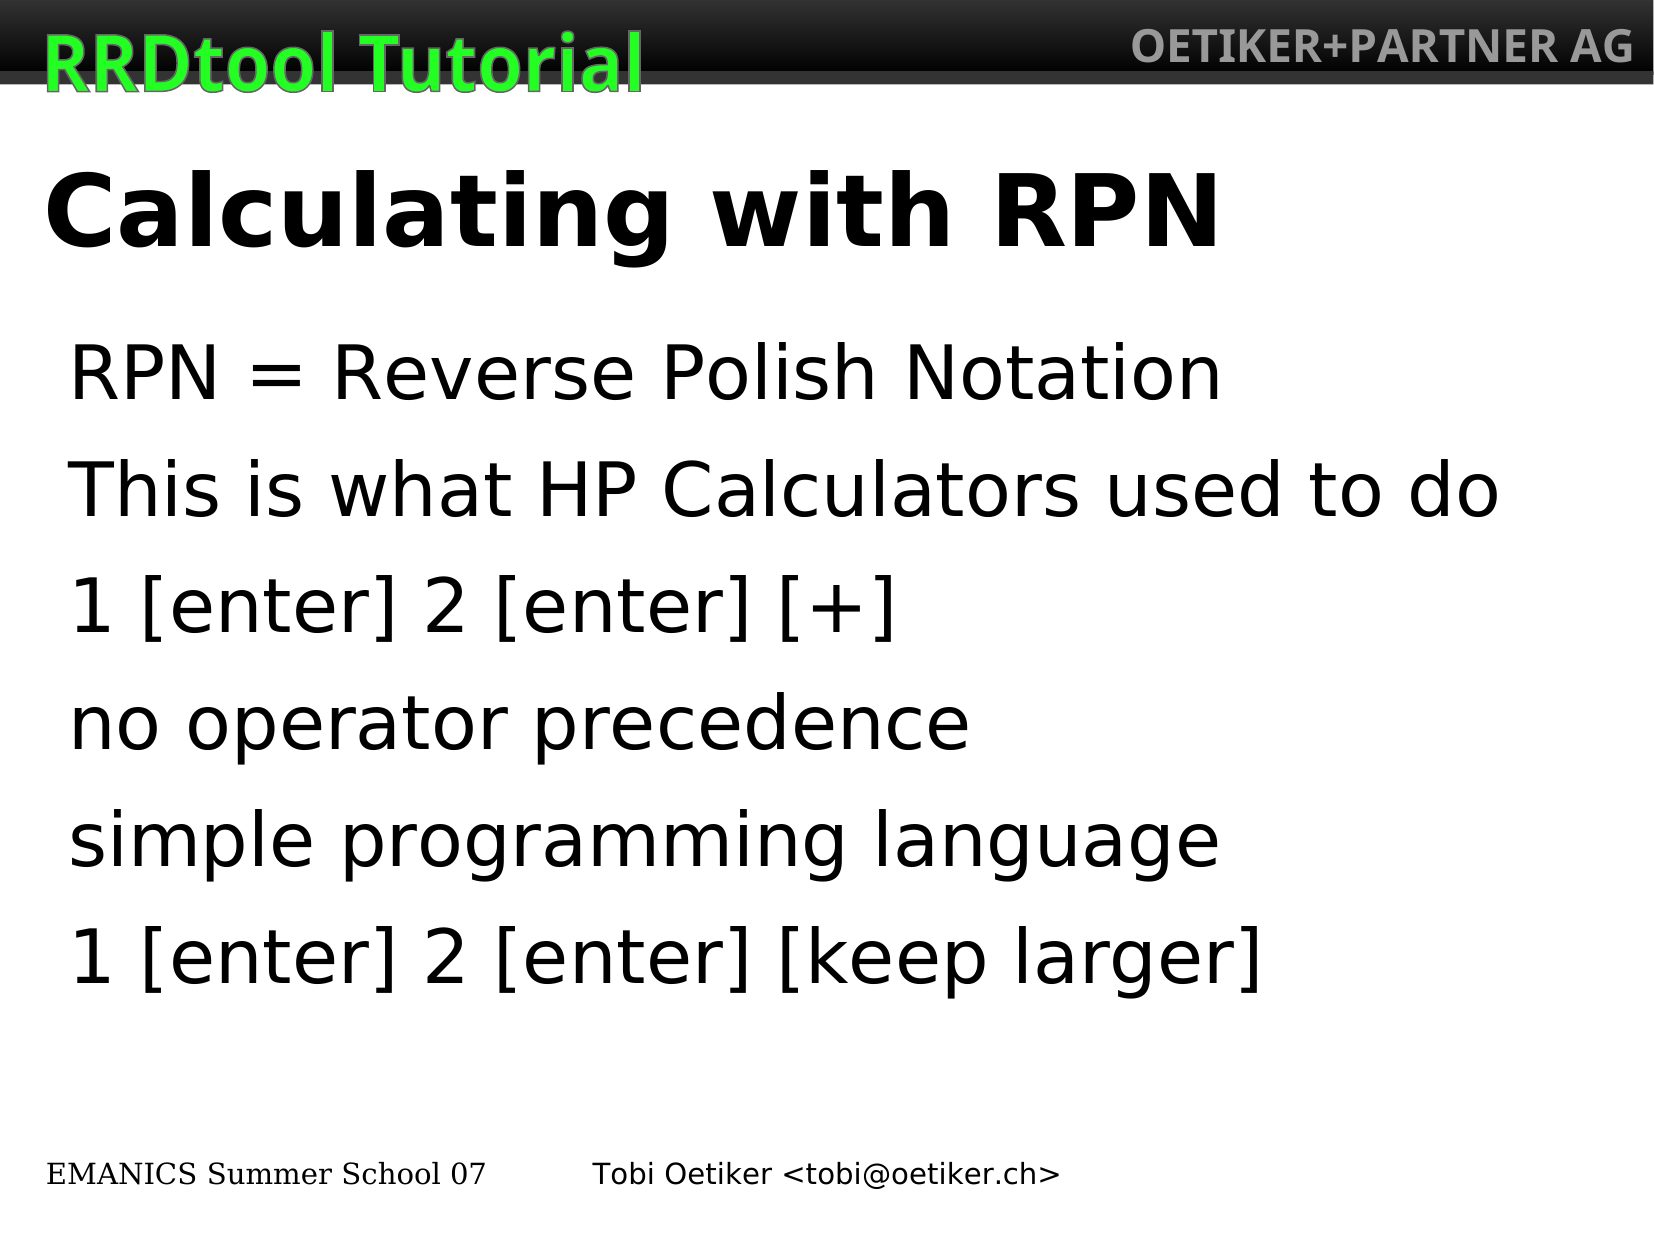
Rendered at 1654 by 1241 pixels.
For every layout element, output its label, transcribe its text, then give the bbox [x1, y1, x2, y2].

title Calculating with RPN [43, 137, 1582, 287]
list RPN = Reverse Polish Notation This is what HP Calculators used to do 1 [enter] 2 [enter] [+] no operator precedence simple programming language 1 [enter] 2 [enter] [keep larger] [50, 329, 1571, 1099]
